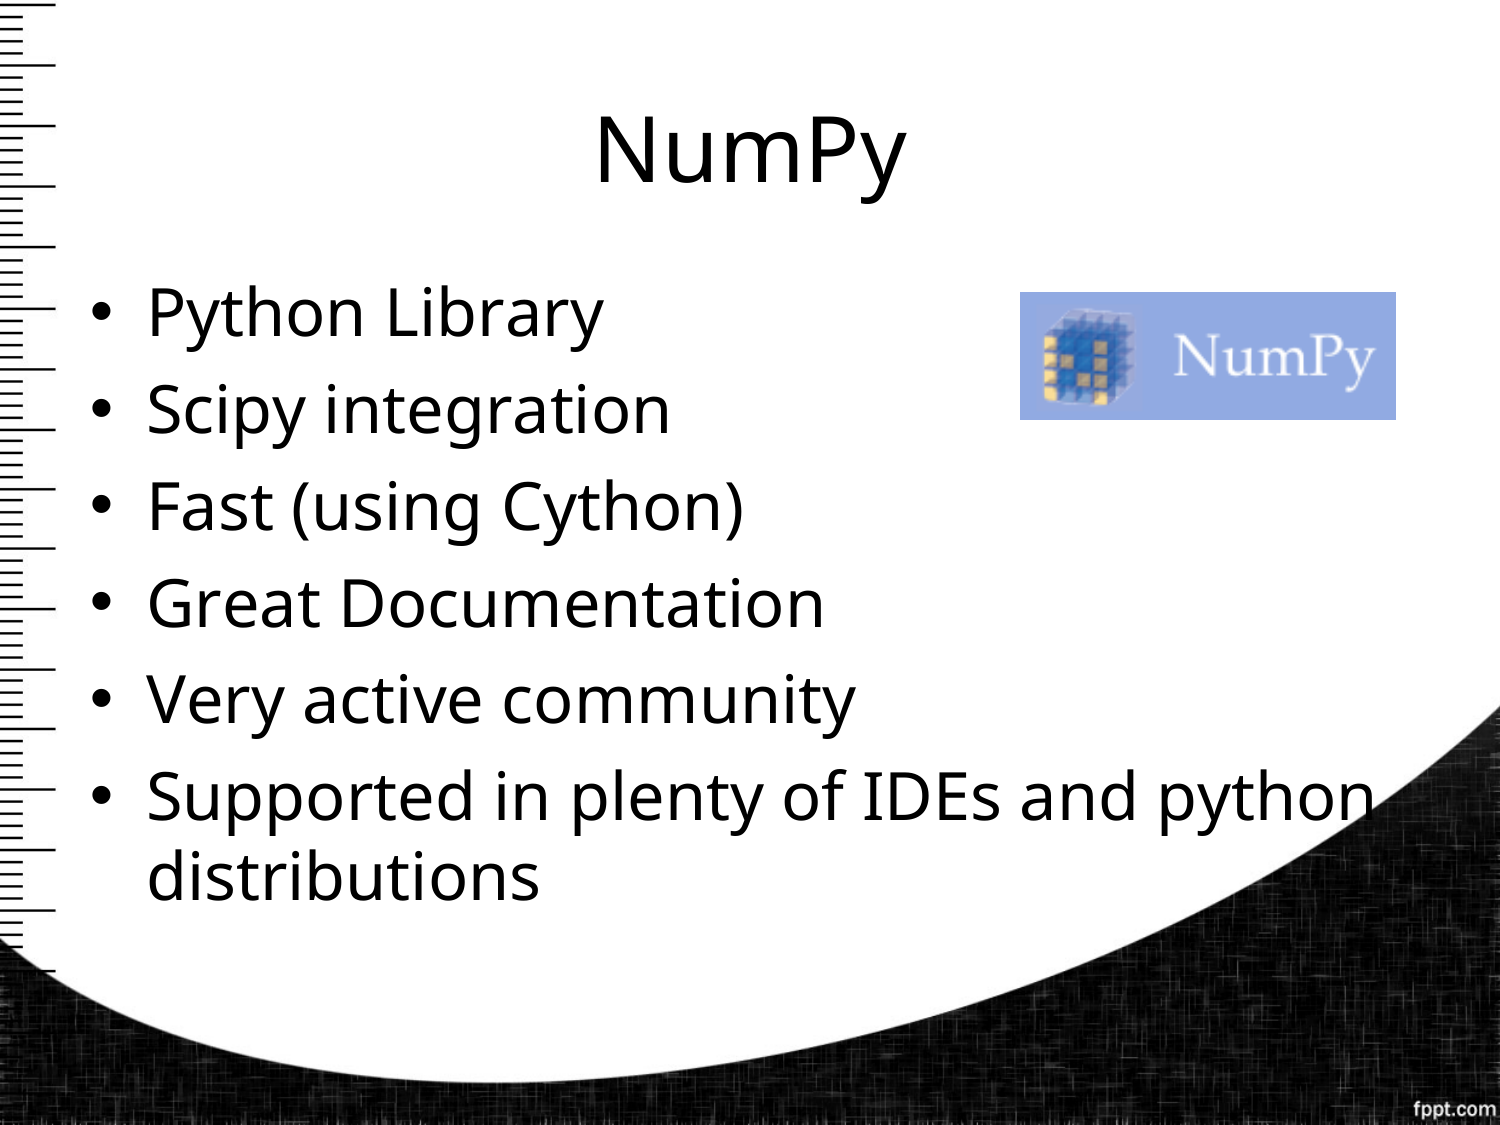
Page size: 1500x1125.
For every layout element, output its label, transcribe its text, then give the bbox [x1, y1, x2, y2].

title NumPy [75, 44, 1426, 248]
list Python Library Scipy integration Fast (using Cython) Great Documentation Very active community Supported in plenty of IDEs and python distributions [75, 262, 1426, 1020]
picture [0, 0, 1500, 1125]
